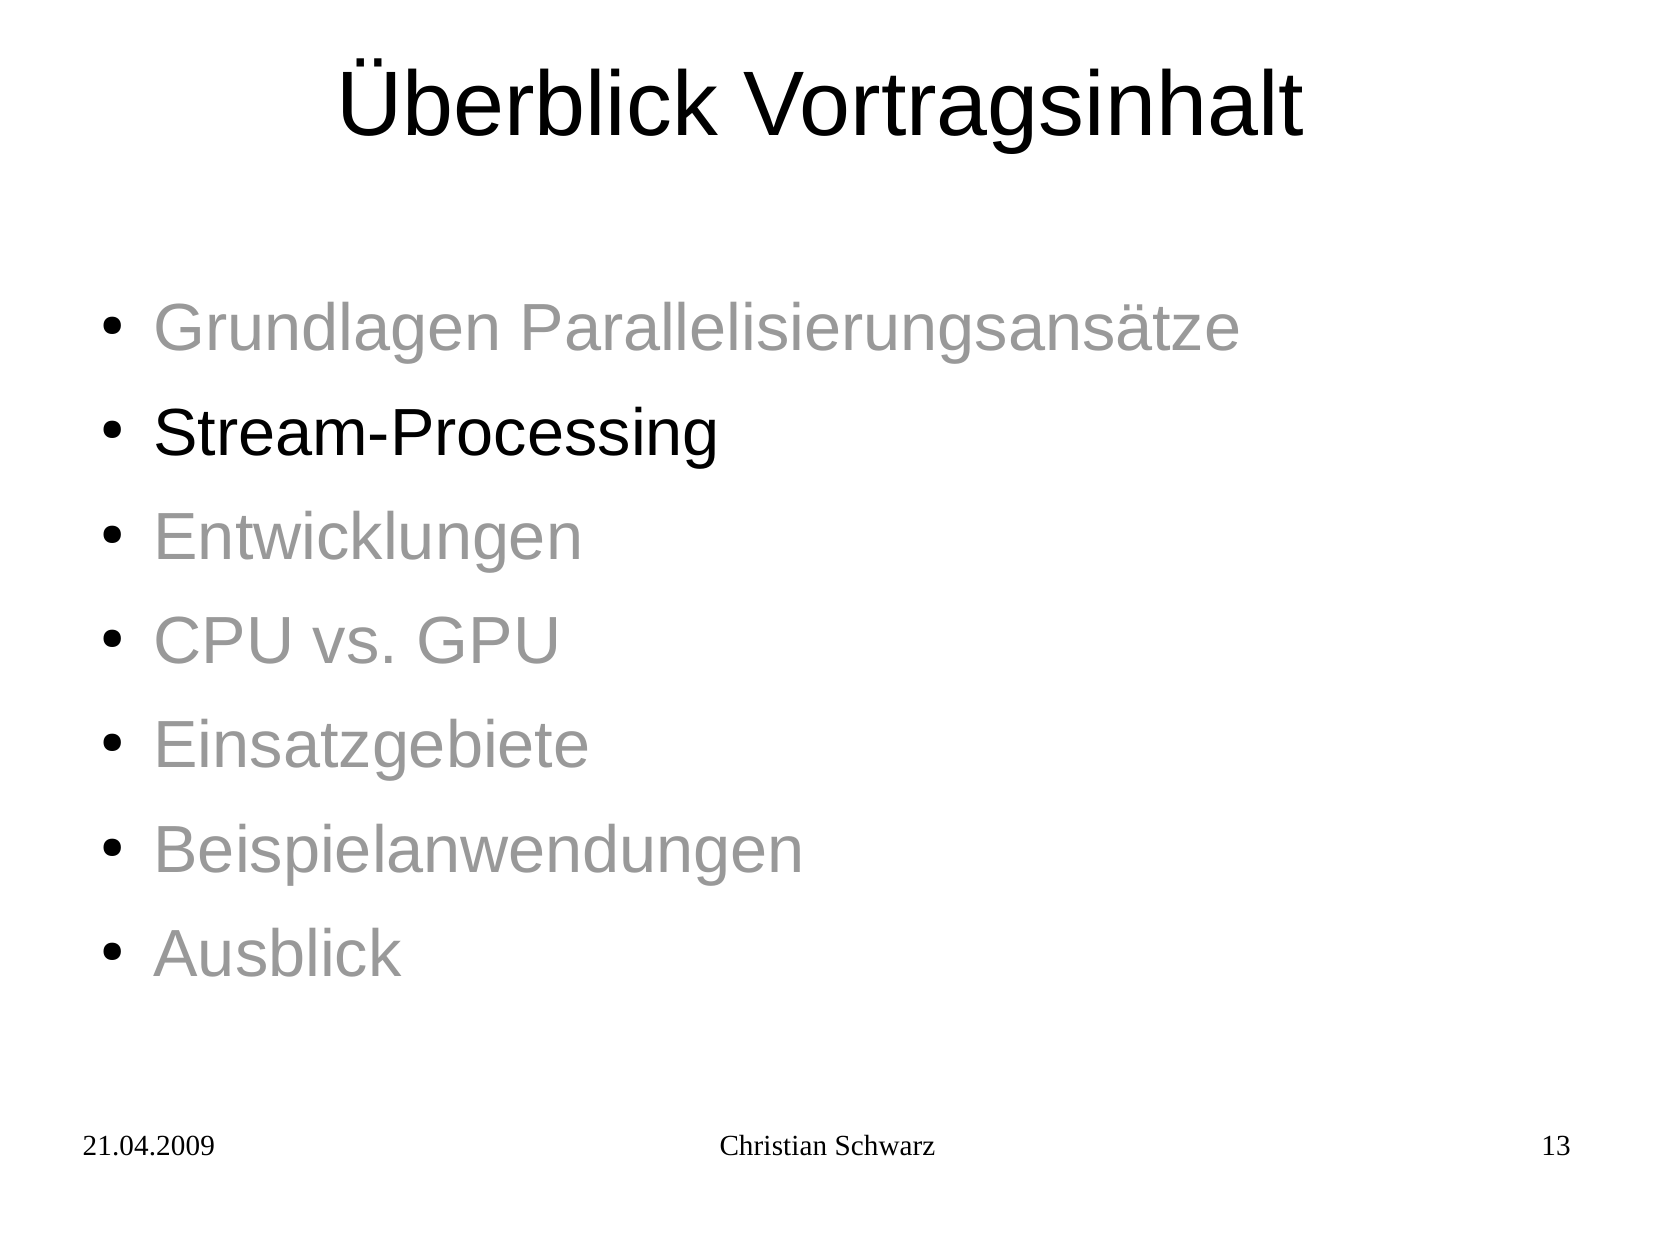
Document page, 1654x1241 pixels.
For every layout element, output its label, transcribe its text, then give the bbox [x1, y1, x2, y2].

list Grundlagen Parallelisierungsansätze Stream-Processing Entwicklungen CPU vs. GPU Einsatzgebiete Beispielanwendungen Ausblick [82, 290, 1571, 1109]
title Überblick Vortragsinhalt [76, 0, 1565, 208]
